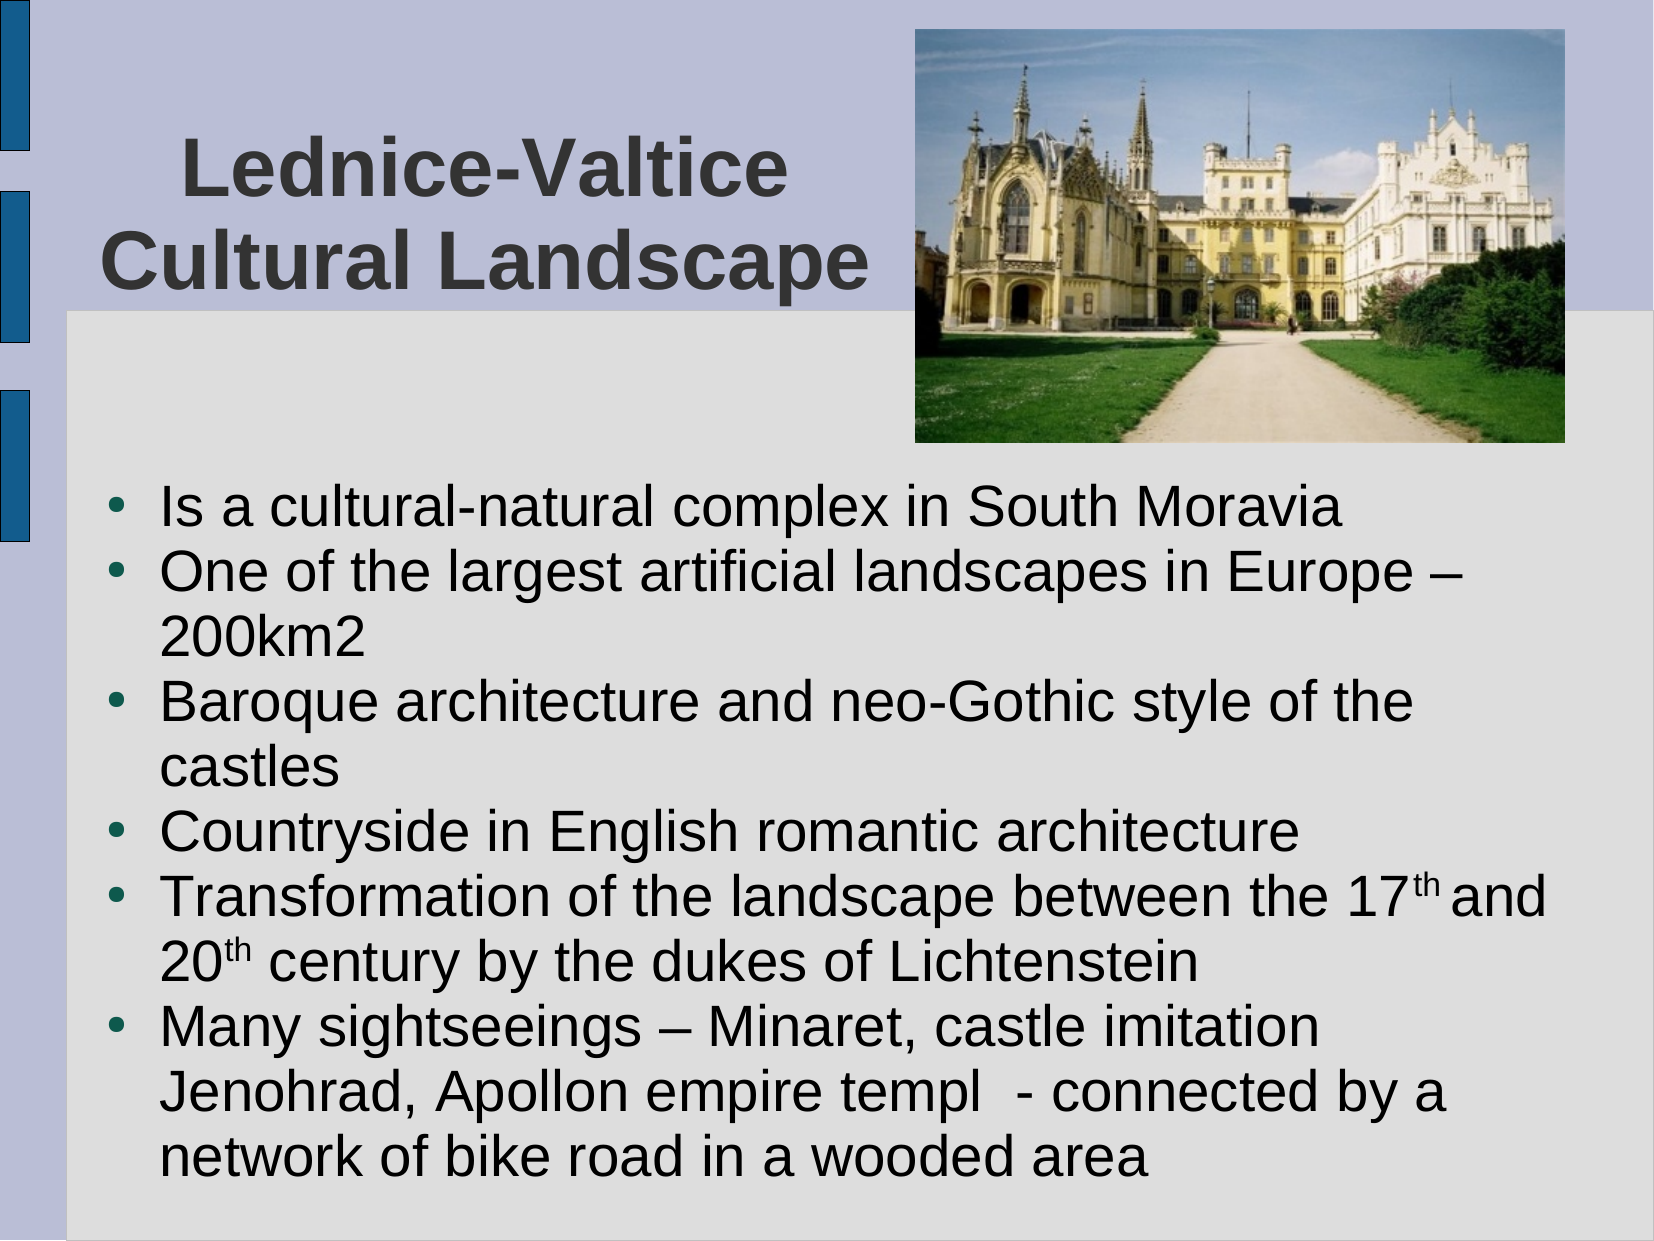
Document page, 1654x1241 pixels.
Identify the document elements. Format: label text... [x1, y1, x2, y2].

title Lednice-Valtice Cultural Landscape [59, 118, 912, 311]
picture [915, 29, 1565, 443]
list Is a cultural-natural complex in South Moravia One of the largest artificial landscapes in Europe – 200km2 Baroque architecture and neo-Gothic style of the castles Countryside in English romantic architecture Transformation of the landscape between the 17th and 20th century by the dukes of Lichtenstein Many sightseeings – Minaret, castle imitation Jenohrad, Apollon empire templ - connected by a network of bike road in a wooded area [88, 473, 1592, 1241]
